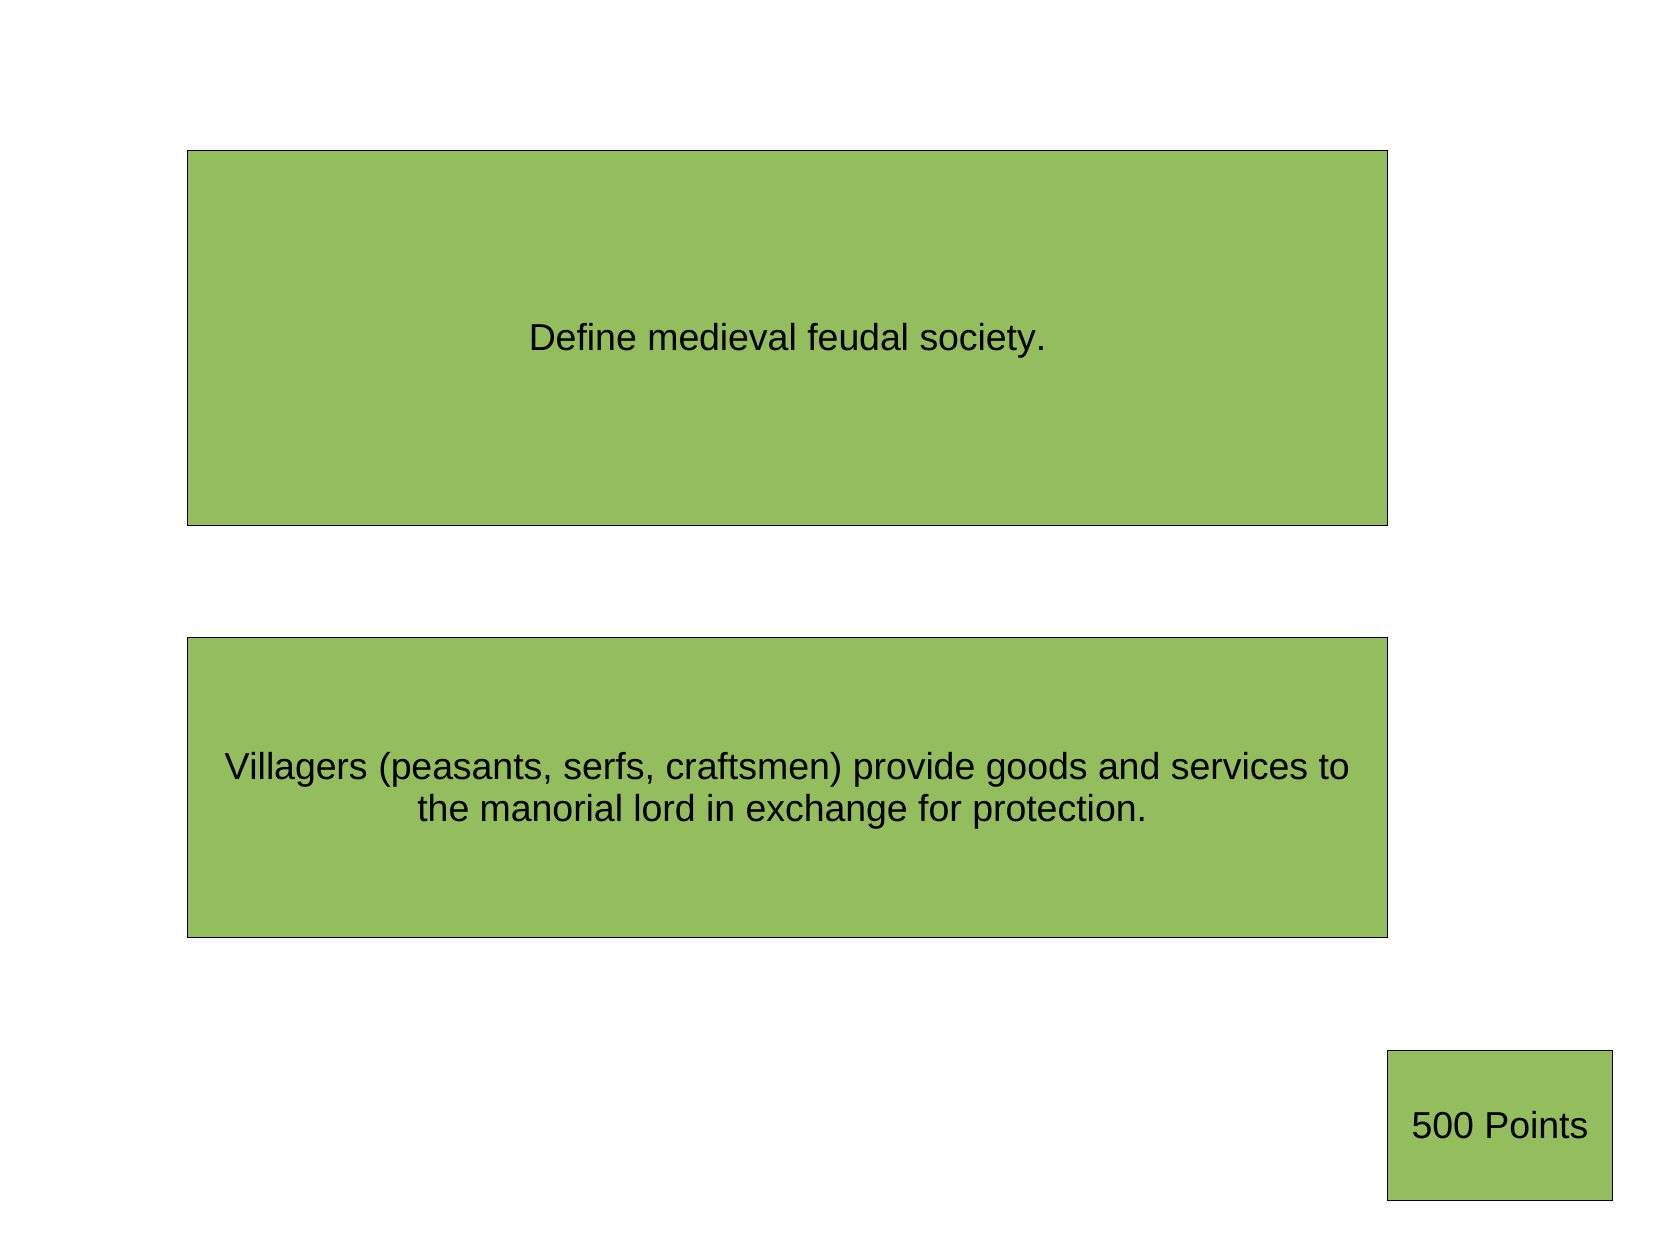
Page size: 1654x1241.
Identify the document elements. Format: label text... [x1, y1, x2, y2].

text_box Villagers (peasants, serfs, craftsmen) provide goods and services to the manorial lord in exchange for protection. [187, 637, 1388, 938]
text_box 500 Points [1387, 1050, 1613, 1201]
text_box Define medieval feudal society. [187, 150, 1388, 526]
